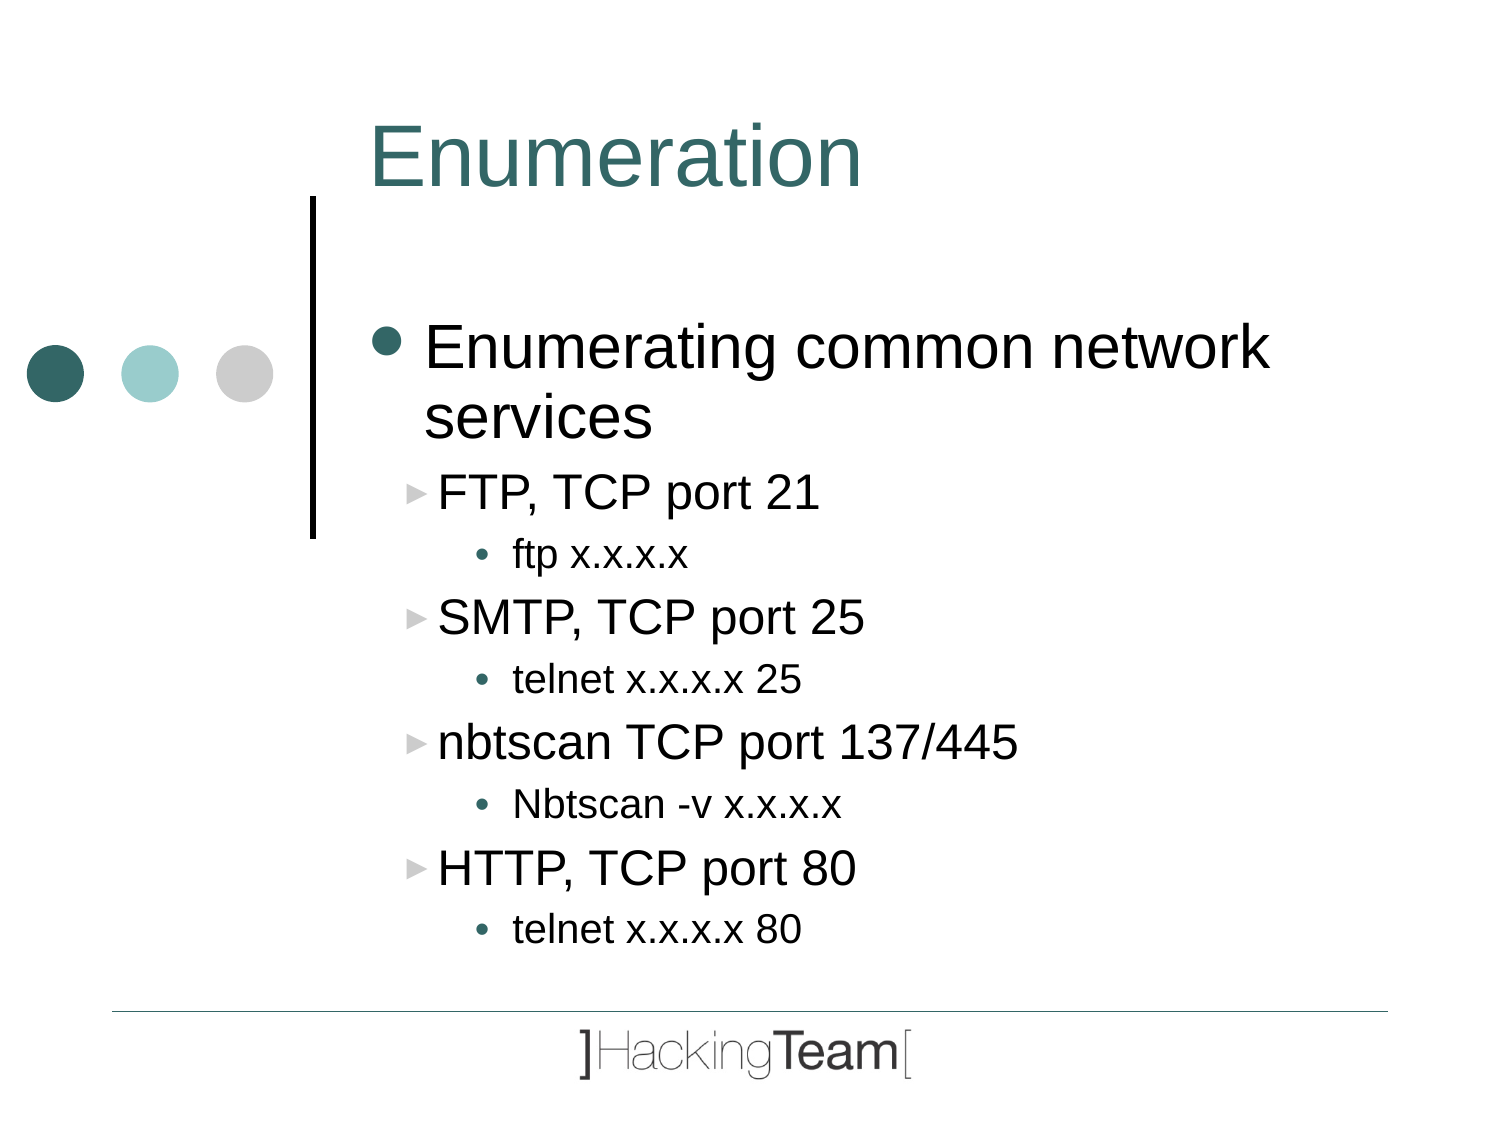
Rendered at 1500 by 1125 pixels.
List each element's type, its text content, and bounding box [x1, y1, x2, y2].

list Enumerating common network services FTP, TCP port 21 ftp x.x.x.x SMTP, TCP port 25 telnet x.x.x.x 25 nbtscan TCP port 137/445 Nbtscan -v x.x.x.x HTTP, TCP port 80 telnet x.x.x.x 80 [249, 312, 1401, 1041]
title Enumeration [249, 38, 1401, 275]
picture [574, 1041, 916, 1084]
